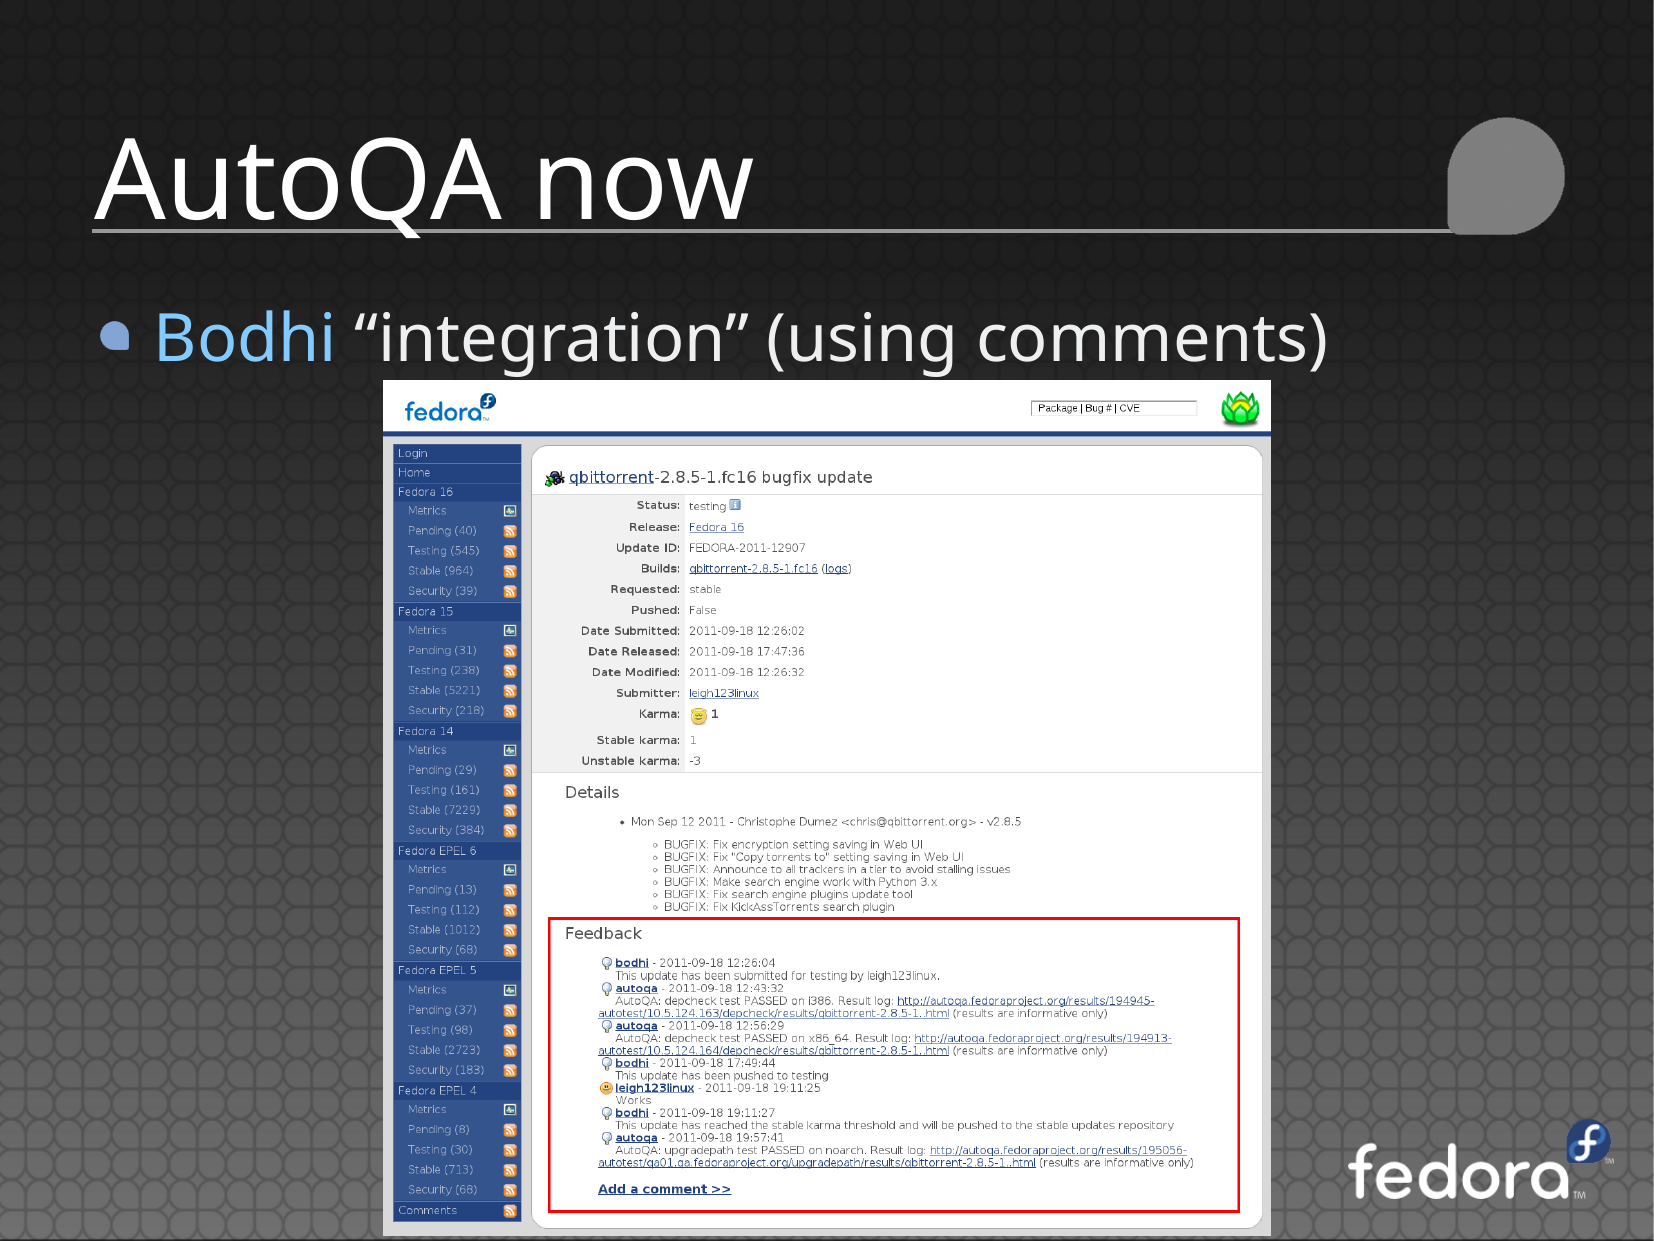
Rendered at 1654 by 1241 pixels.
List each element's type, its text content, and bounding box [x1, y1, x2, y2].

picture [0, 0, 1654, 1241]
list Bodhi “integration” (using comments) [82, 290, 1571, 1094]
title AutoQA now [94, 100, 1426, 251]
